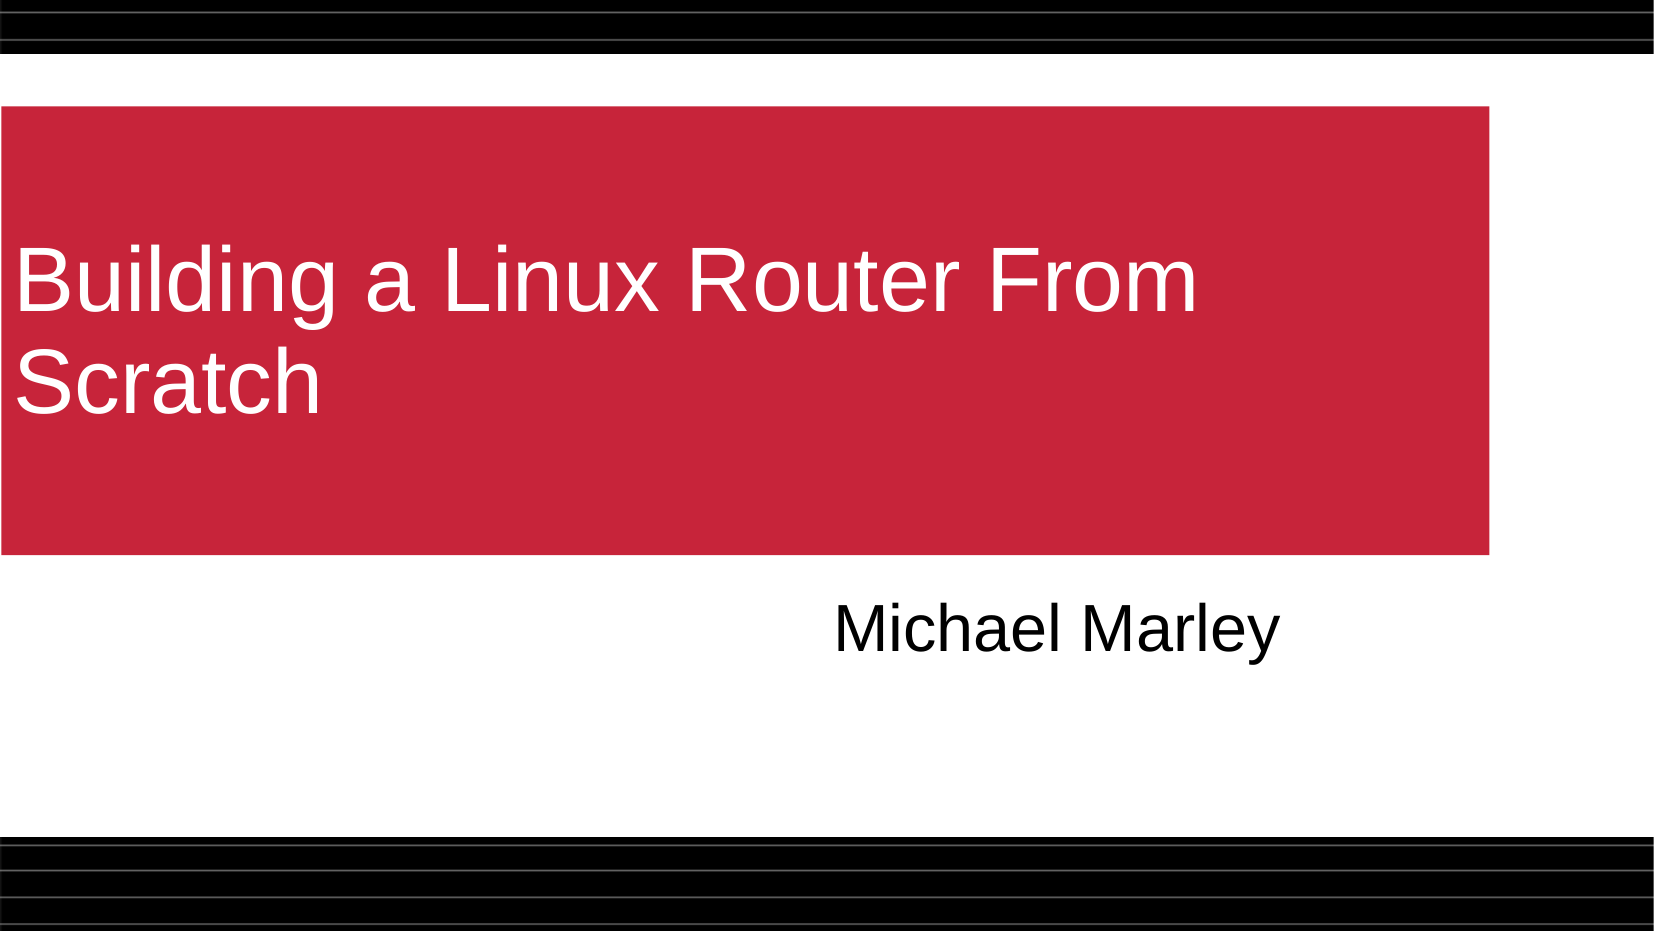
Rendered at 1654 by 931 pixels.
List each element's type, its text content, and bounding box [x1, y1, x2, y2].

picture [0, 837, 1654, 931]
subtitle Michael Marley [625, 590, 1489, 804]
title Building a Linux Router From Scratch [1, 106, 1490, 556]
picture [0, 0, 1654, 54]
